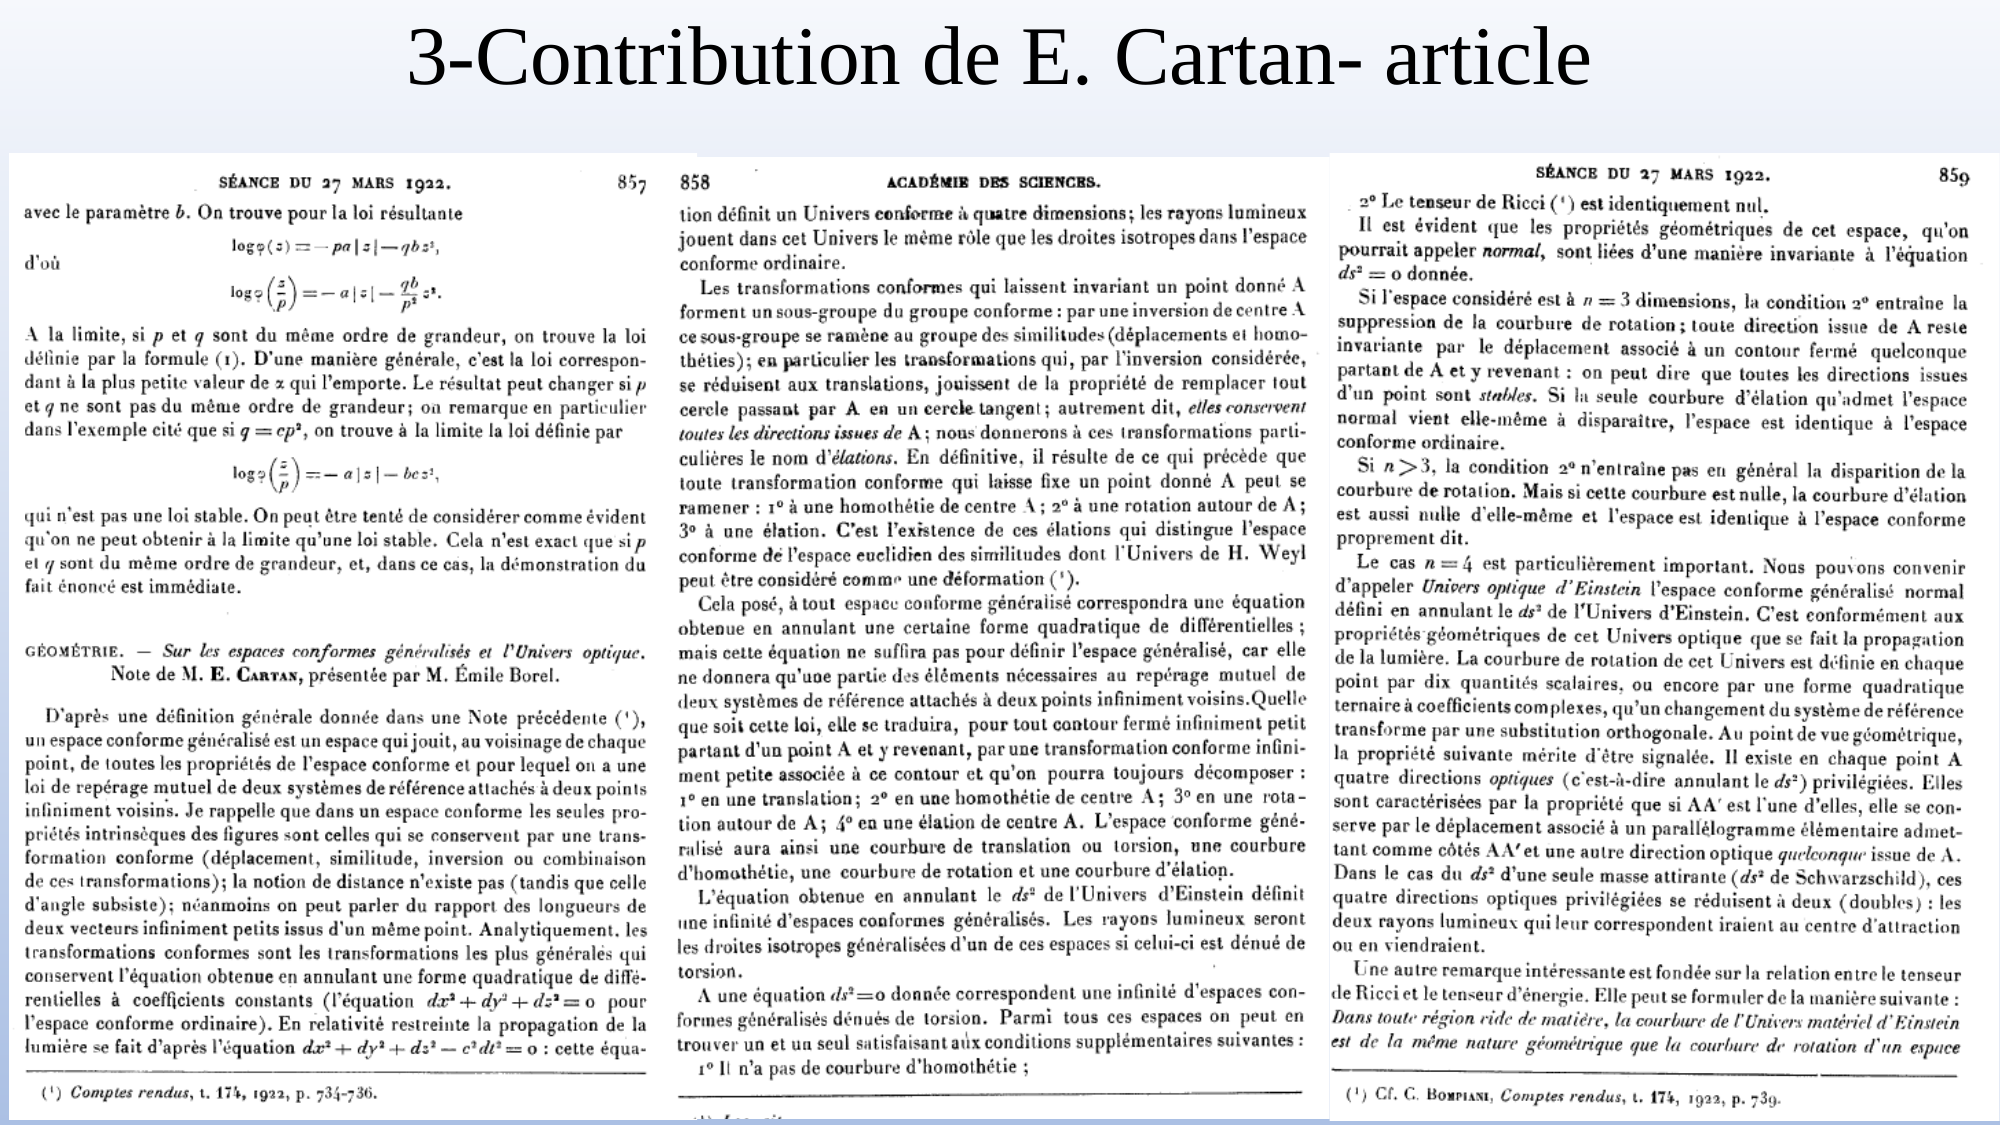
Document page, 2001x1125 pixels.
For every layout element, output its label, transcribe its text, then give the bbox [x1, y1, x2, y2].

picture [9, 153, 2000, 1121]
title 3-Contribution de E. Cartan- article [137, 0, 1863, 116]
